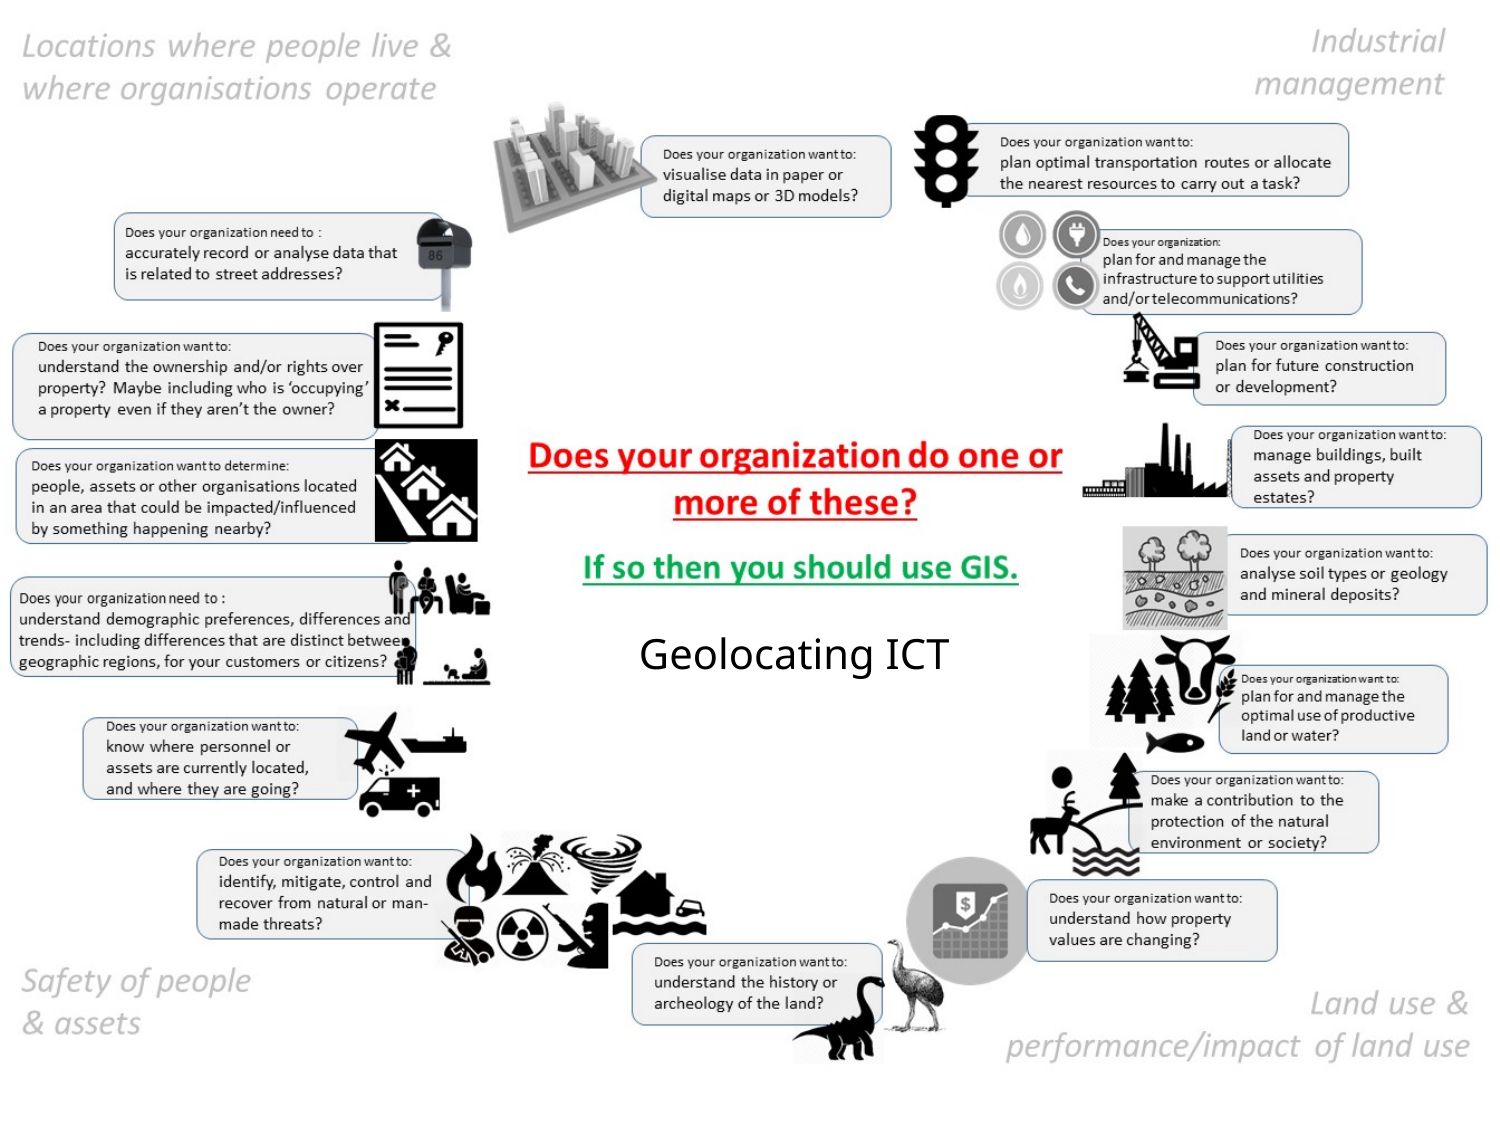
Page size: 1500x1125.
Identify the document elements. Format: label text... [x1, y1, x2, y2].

picture [0, 0, 1500, 1125]
text_box Geolocating ICT [608, 620, 981, 686]
